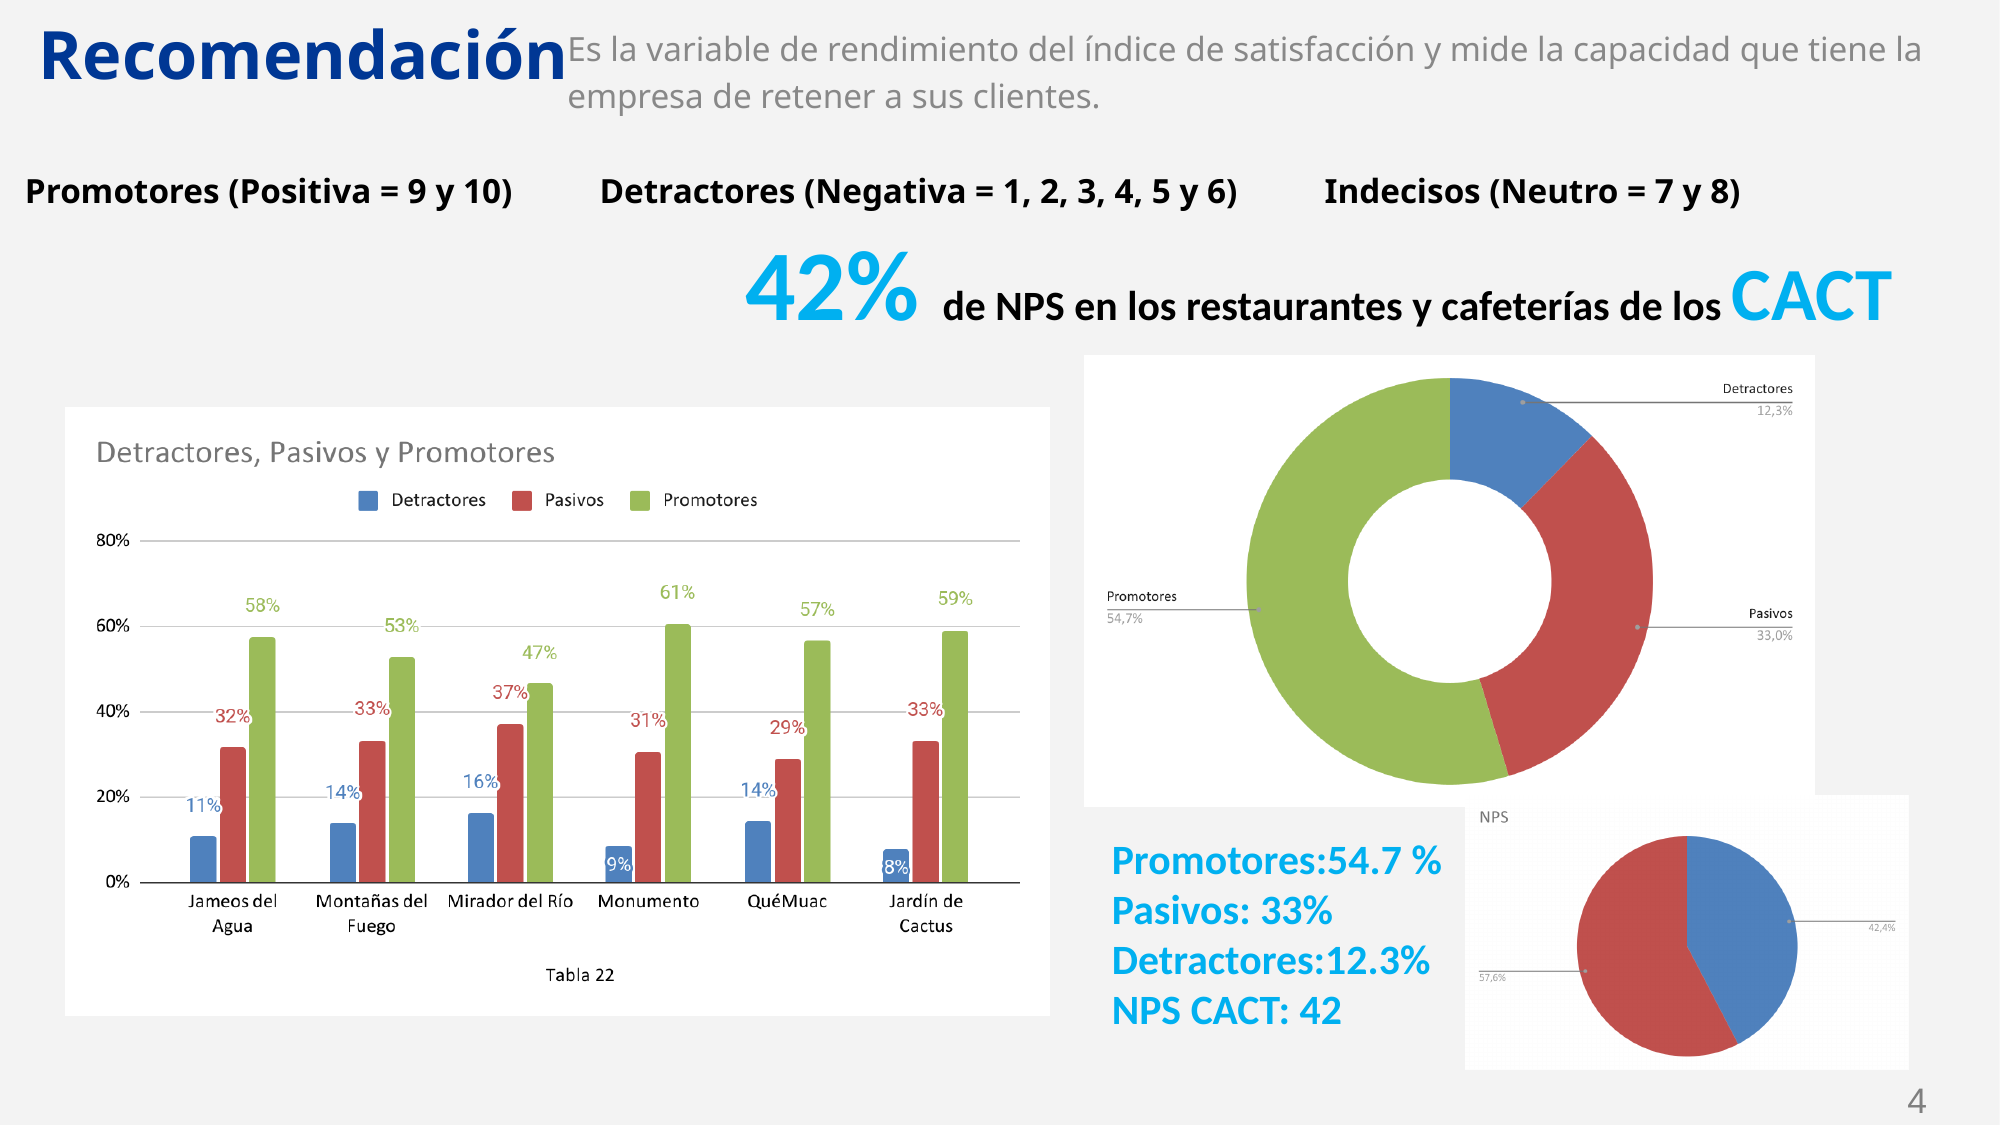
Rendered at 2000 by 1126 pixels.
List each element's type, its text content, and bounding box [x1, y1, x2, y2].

slide_number 1 [1478, 1069, 1945, 1126]
picture [1084, 355, 1909, 1070]
text_box Promotores:54.7 % Pasivos: 33% Detractores:12.3% NPS CACT: 42 [1096, 825, 1465, 1052]
text_box Recomendación [38, 0, 1110, 106]
text_box Promotores (Positiva = 9 y 10) Detractores (Negativa = 1, 2, 3, 4, 5 y 6) Indecisos (Neutro = 7 y 8) [24, 137, 1834, 243]
picture [65, 407, 1050, 1017]
text_box 42% de NPS en los restaurantes y cafeterías de los CACT [588, 229, 1909, 350]
text_box Es la variable de rendimiento del índice de satisfacción y mide la capacidad que tiene la empresa de retener a sus clientes. [539, 2, 2000, 229]
